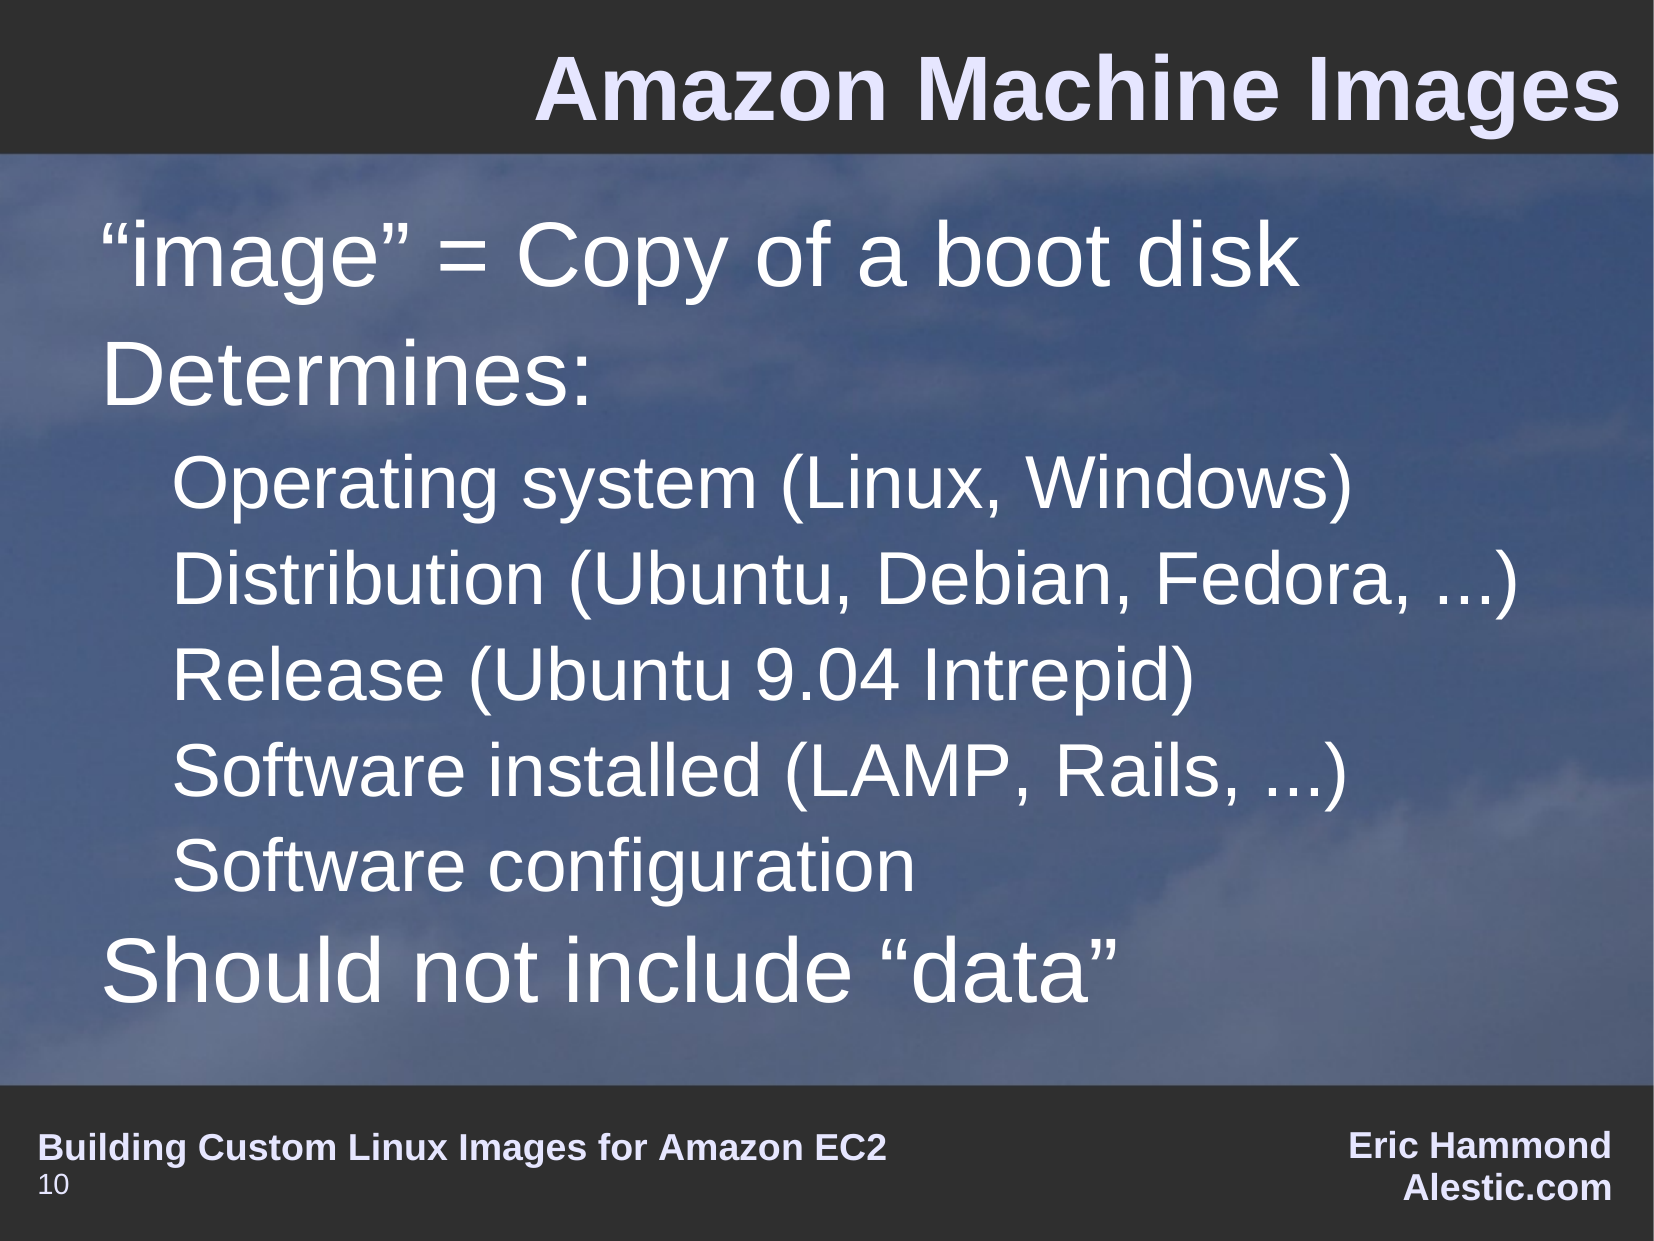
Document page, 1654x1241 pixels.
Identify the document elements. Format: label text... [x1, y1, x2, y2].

picture [0, 0, 1654, 1241]
title Eric Hammond Alestic.com [1299, 1092, 1613, 1241]
list “image” = Copy of a boot disk Determines: Operating system (Linux, Windows) Distribution (Ubuntu, Debian, Fedora, ...) Release (Ubuntu 9.04 Intrepid) Software installed (LAMP, Rails, ...) Software configuration Should not include “data” [29, 177, 1625, 1049]
title Amazon Machine Images [29, 29, 1625, 148]
